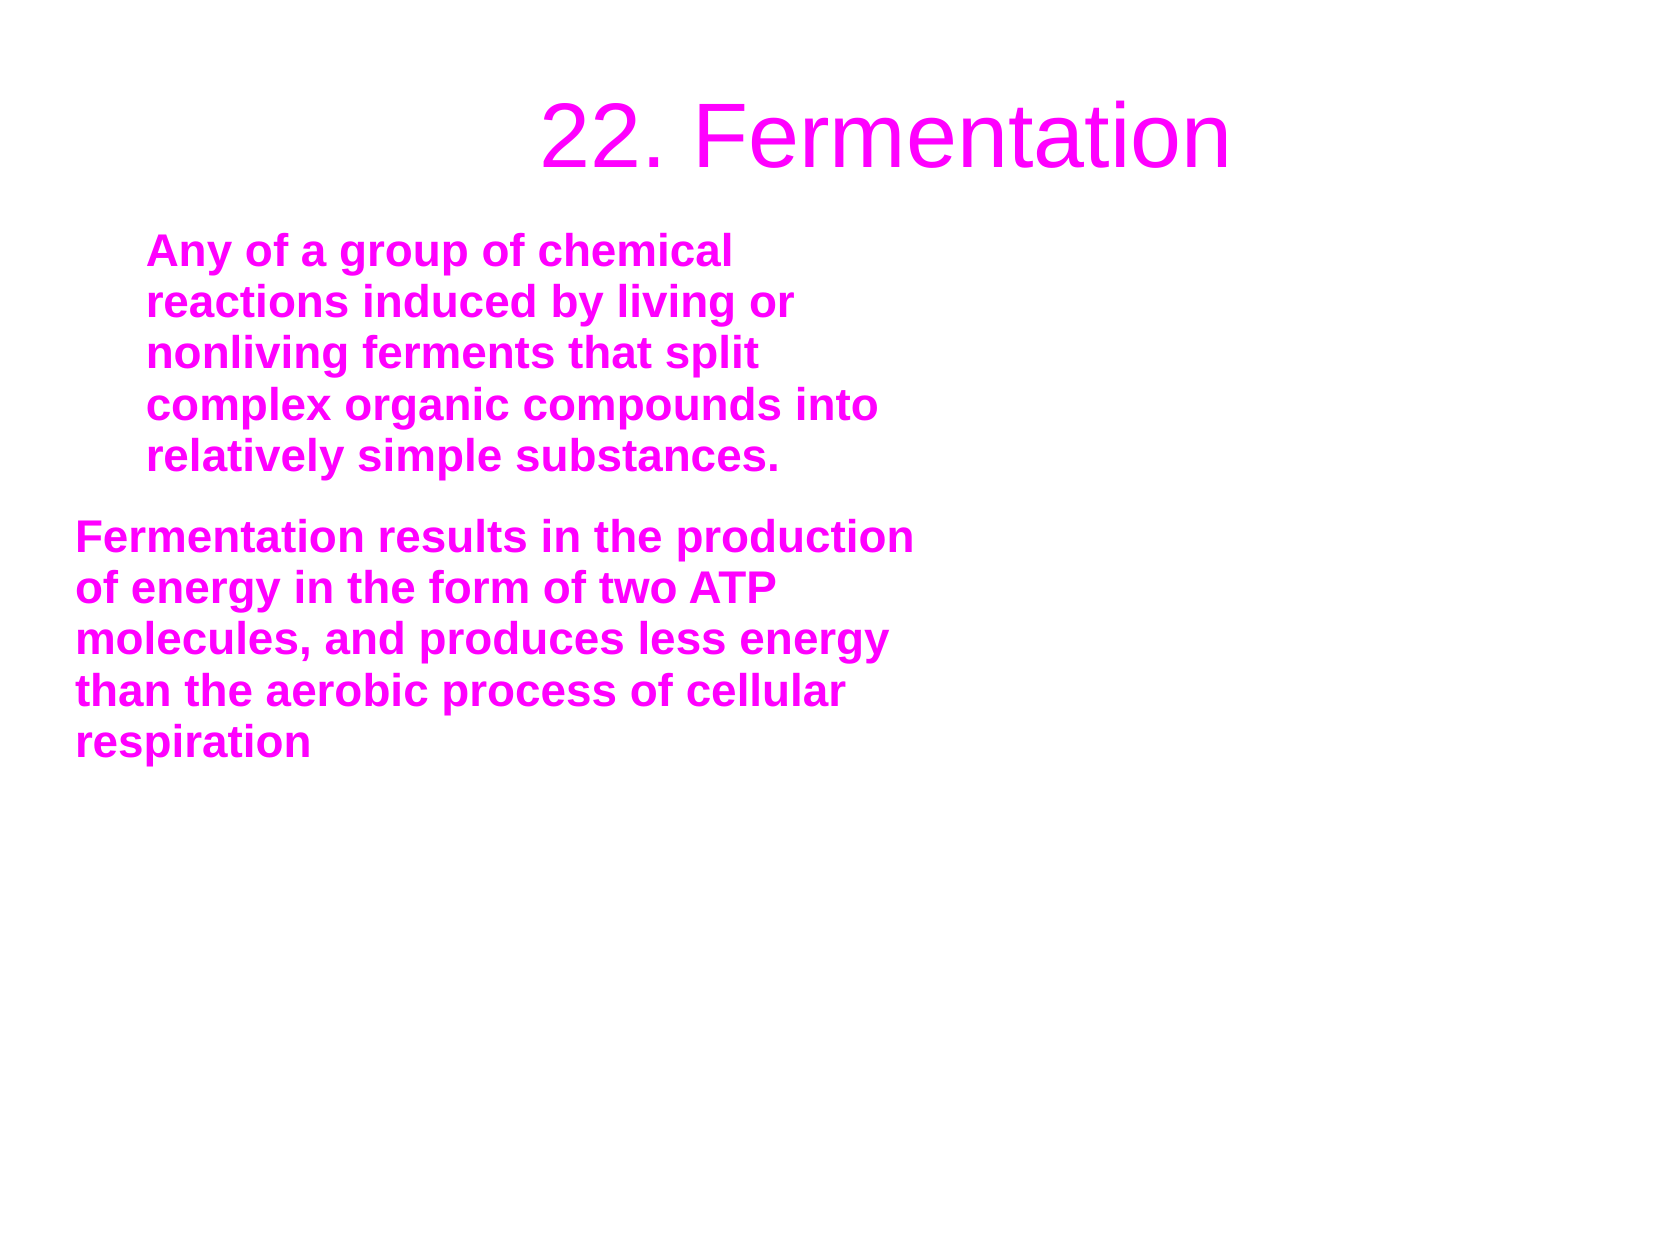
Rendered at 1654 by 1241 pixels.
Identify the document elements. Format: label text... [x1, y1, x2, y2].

list Any of a group of chemical reactions induced by living or nonliving ferments that split complex organic compounds into relatively simple substances. Fermentation results in the production of energy in the form of two ATP molecules, and produces less energy than the aerobic process of cellular respiration [75, 225, 938, 1163]
text_box 22. Fermentation [450, 84, 1324, 188]
